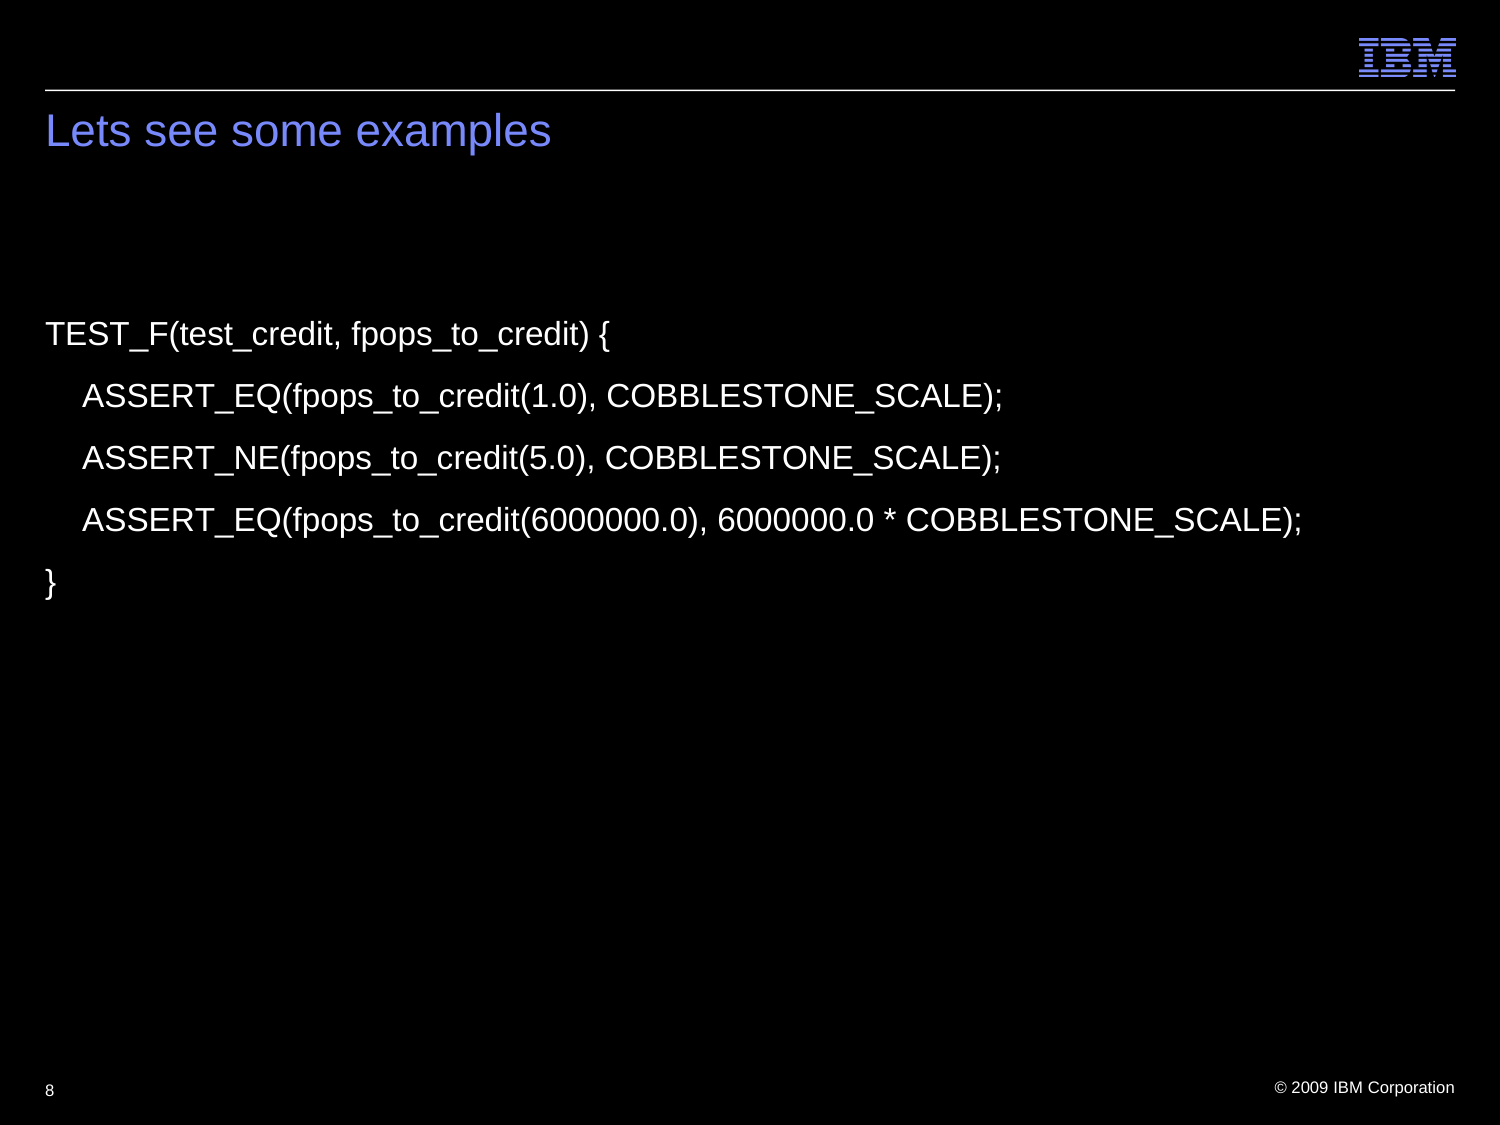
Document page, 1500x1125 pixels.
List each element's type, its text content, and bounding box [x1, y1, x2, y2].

list TEST_F(test_credit, fpops_to_credit) { ASSERT_EQ(fpops_to_credit(1.0), COBBLESTONE_SCALE); ASSERT_NE(fpops_to_credit(5.0), COBBLESTONE_SCALE); ASSERT_EQ(fpops_to_credit(6000000.0), 6000000.0 * COBBLESTONE_SCALE); } [30, 307, 1456, 1043]
title Lets see some examples [30, 97, 1456, 203]
picture [1359, 37, 1456, 77]
